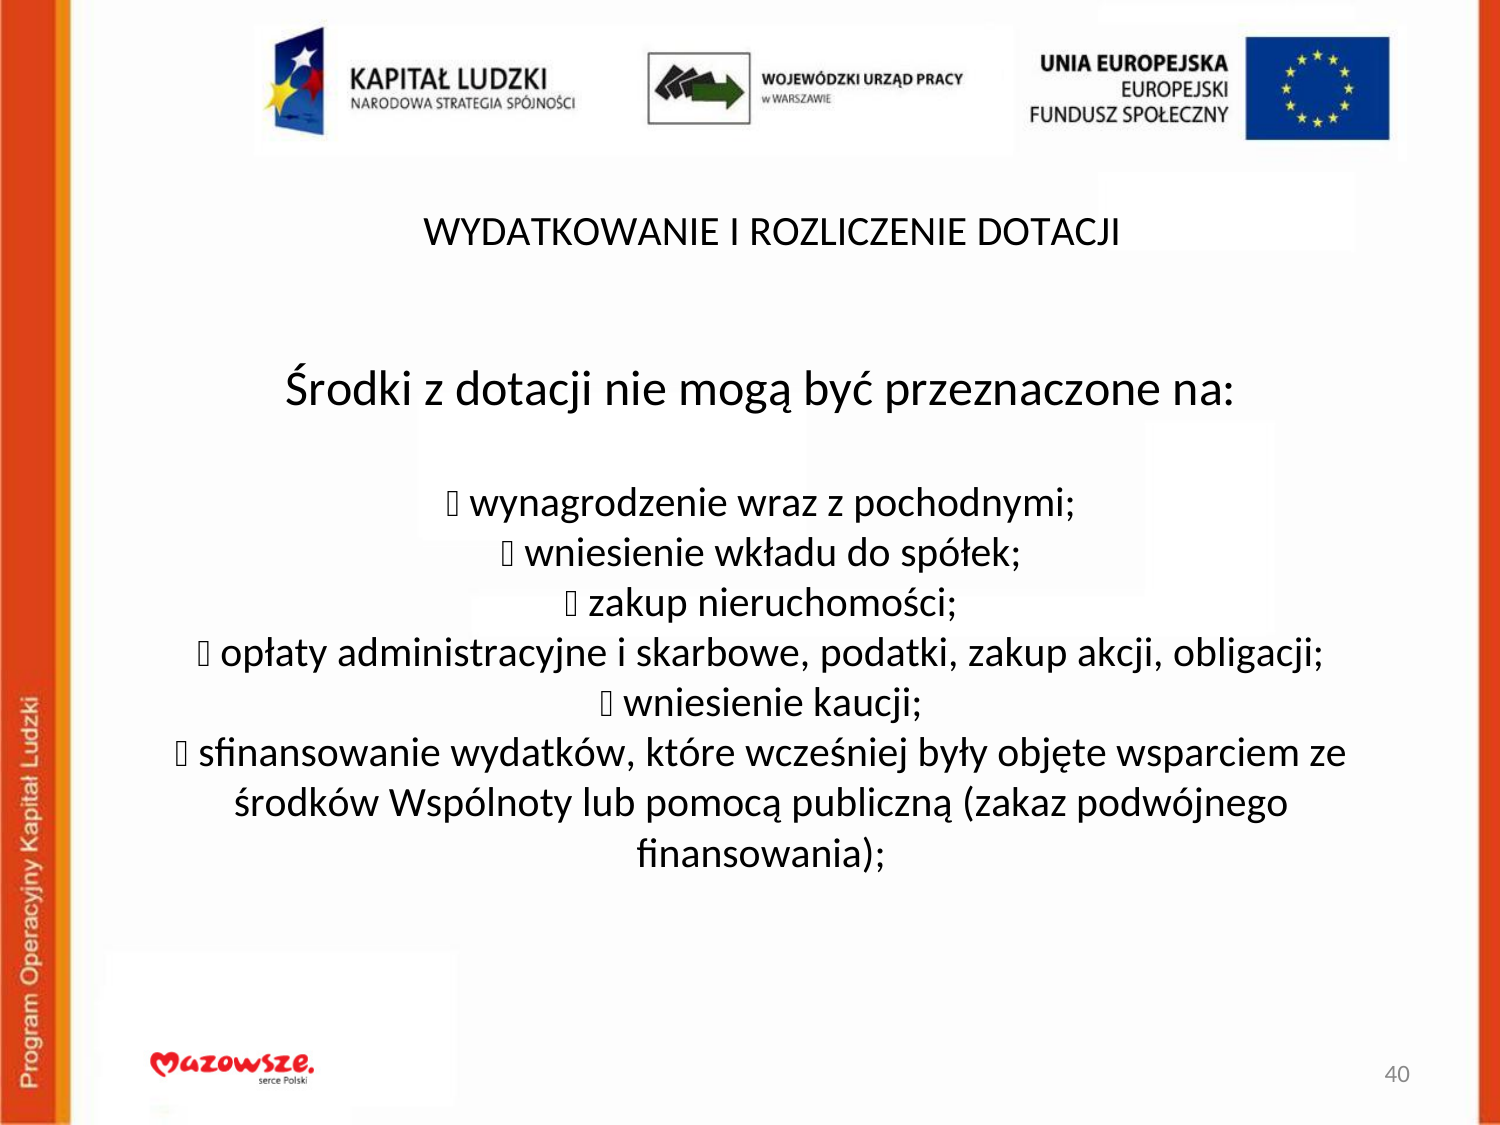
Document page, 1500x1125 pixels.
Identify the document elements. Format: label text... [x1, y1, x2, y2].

title Środki z dotacji nie mogą być przeznaczone na:  wynagrodzenie wraz z pochodnymi;  wniesienie wkładu do spółek;  zakup nieruchomości;  opłaty administracyjne i skarbowe, podatki, zakup akcji, obligacji;  wniesienie kaucji;  sfinansowanie wydatków, które wcześniej były objęte wsparciem ze środków Wspólnoty lub pomocą publiczną (zakaz podwójnego finansowania); [112, 278, 1411, 1012]
picture [0, 0, 1500, 1125]
text_box <numer> [1074, 1042, 1426, 1103]
text_box WYDATKOWANIE I ROZLICZENIE DOTACJI [194, 196, 1351, 256]
